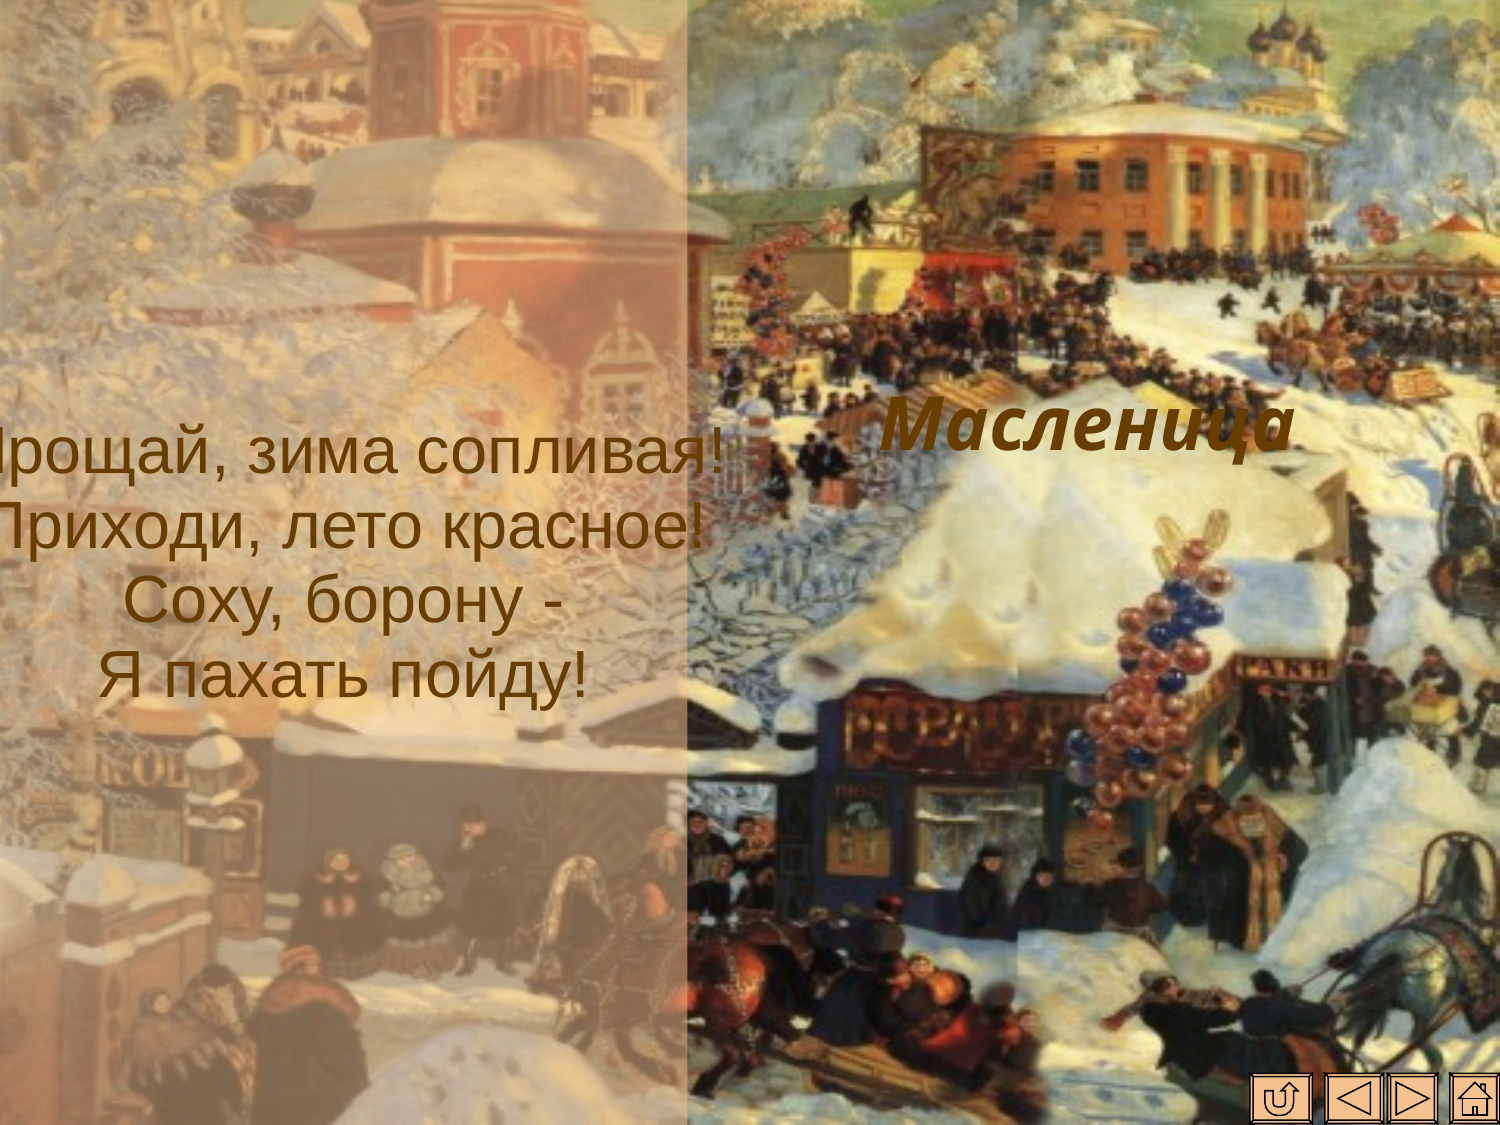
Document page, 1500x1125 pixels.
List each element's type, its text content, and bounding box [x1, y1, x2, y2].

picture [688, 600, 1500, 1125]
text_box [1449, 1073, 1500, 1124]
text_box [1249, 1073, 1313, 1124]
picture [688, 0, 1500, 362]
text_box [1324, 1073, 1384, 1124]
text_box Масленица [674, 362, 1500, 600]
text_box [1387, 1073, 1438, 1124]
text_box Прощай, зима сопливая! Приходи, лето красное! Соху, борону - Я пахать пойду! [0, 0, 688, 1125]
